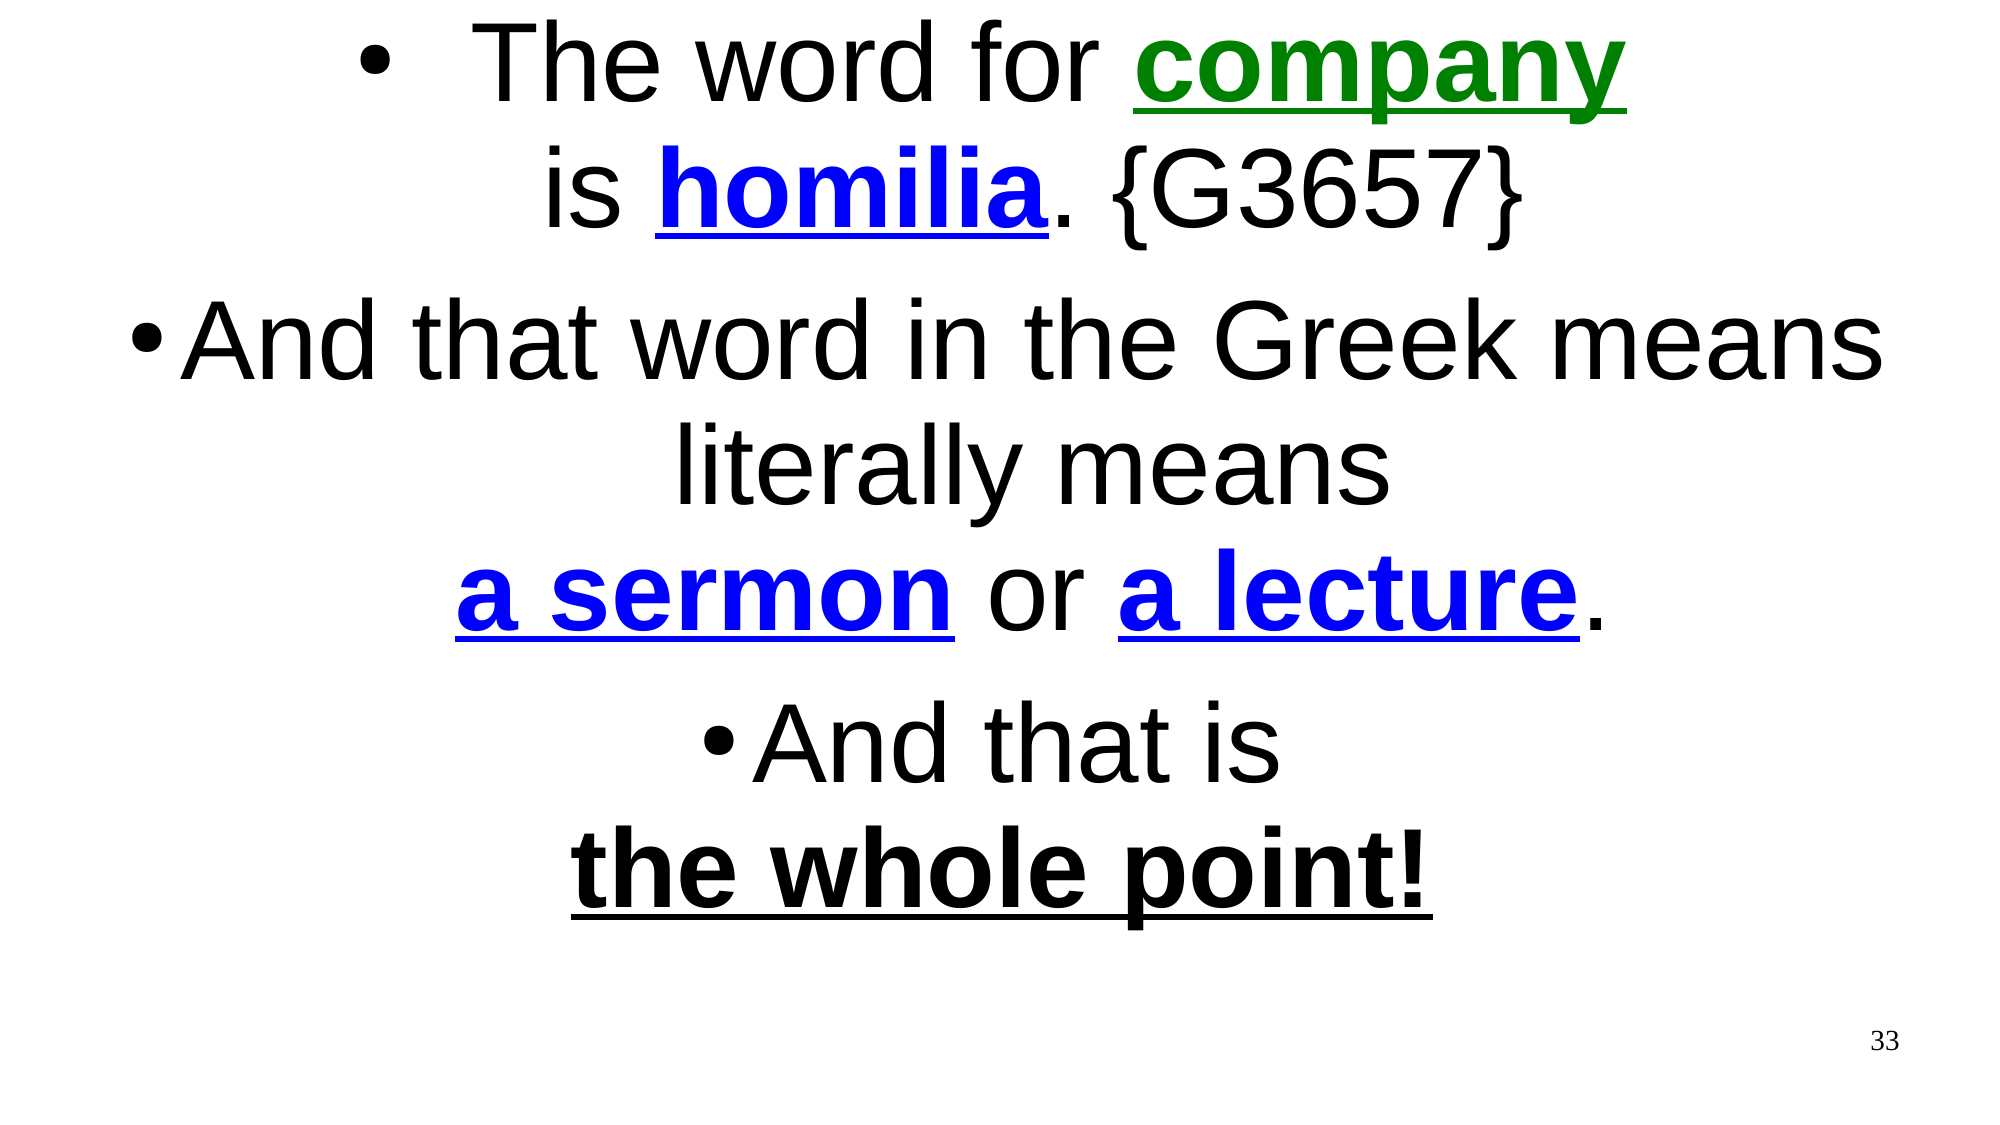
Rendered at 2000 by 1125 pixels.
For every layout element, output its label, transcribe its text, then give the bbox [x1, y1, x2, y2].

list The word for company is homilia. {G3657} And that word in the Greek means literally means a sermon or a lecture. And that is the whole point! [0, 0, 1996, 1123]
